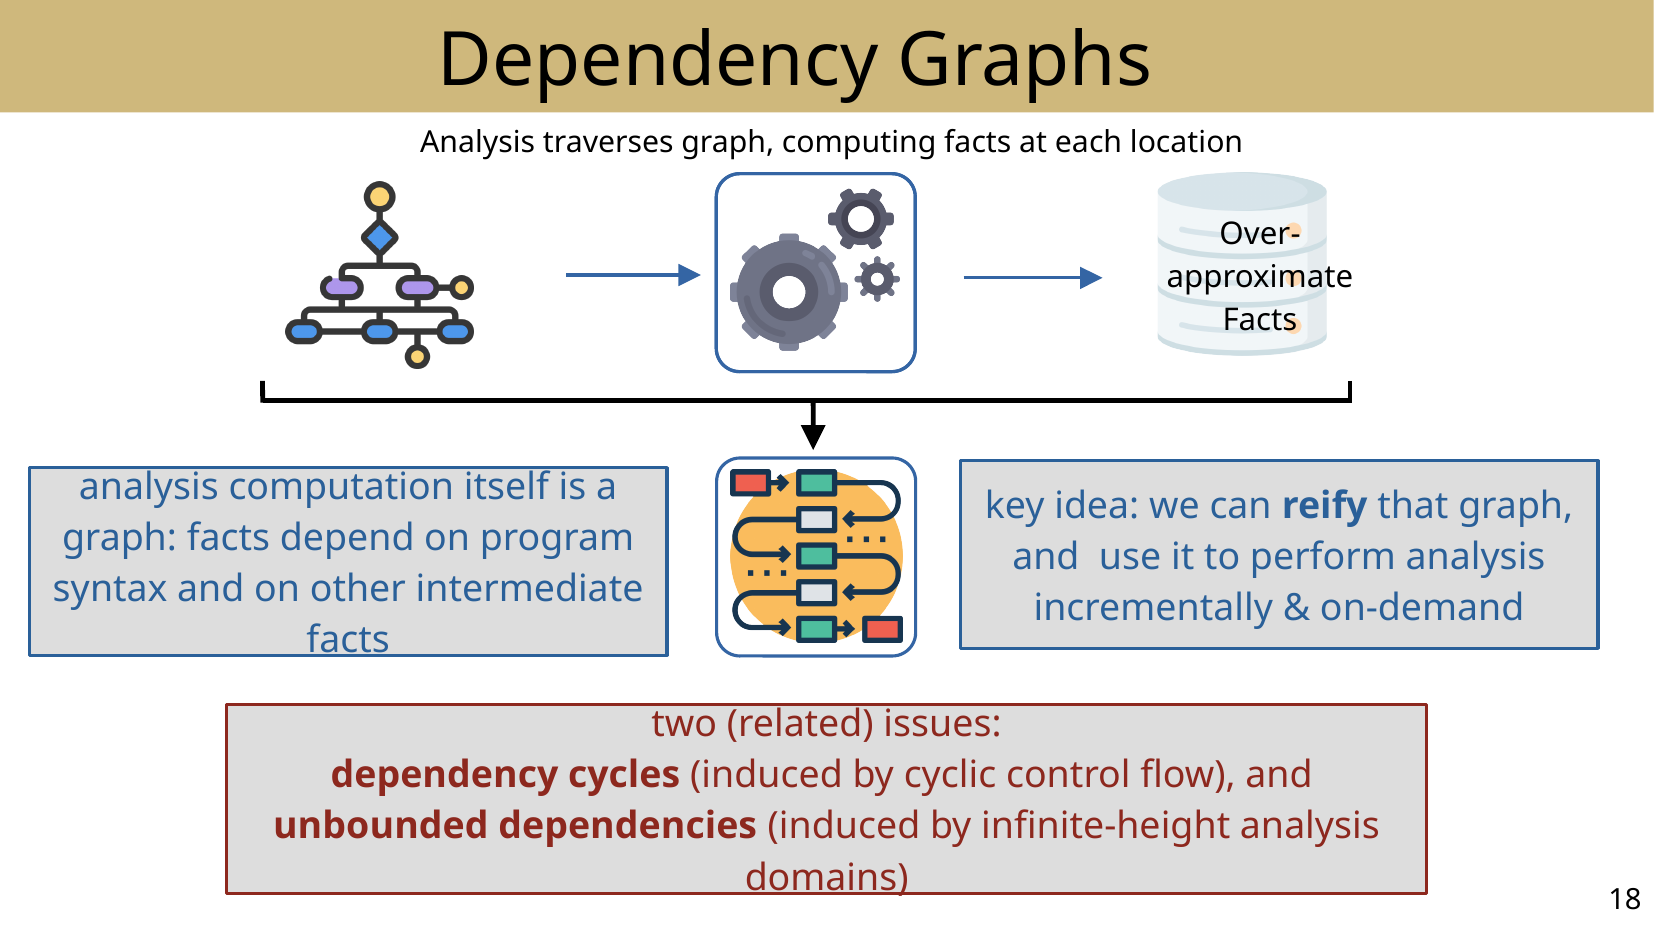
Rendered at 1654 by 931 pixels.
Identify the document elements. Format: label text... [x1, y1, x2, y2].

text_box key idea: we can reify that graph, and use it to perform analysis incrementally & on-demand [960, 460, 1598, 649]
text_box Analysis traverses graph, computing facts at each location [420, 120, 1246, 173]
text_box analysis computation itself is a graph: facts depend on program syntax and on other intermediate facts [29, 467, 668, 656]
text_box two (related) issues: dependency cycles (induced by cyclic control flow), and unbounded dependencies (induced by infinite-height analysis domains) [226, 704, 1427, 894]
picture [1150, 172, 1334, 356]
picture [730, 185, 900, 354]
text_box Over- approximate Facts [1166, 210, 1370, 332]
picture [285, 181, 474, 369]
picture [730, 469, 903, 643]
title Dependency Graphs [0, 0, 1576, 113]
